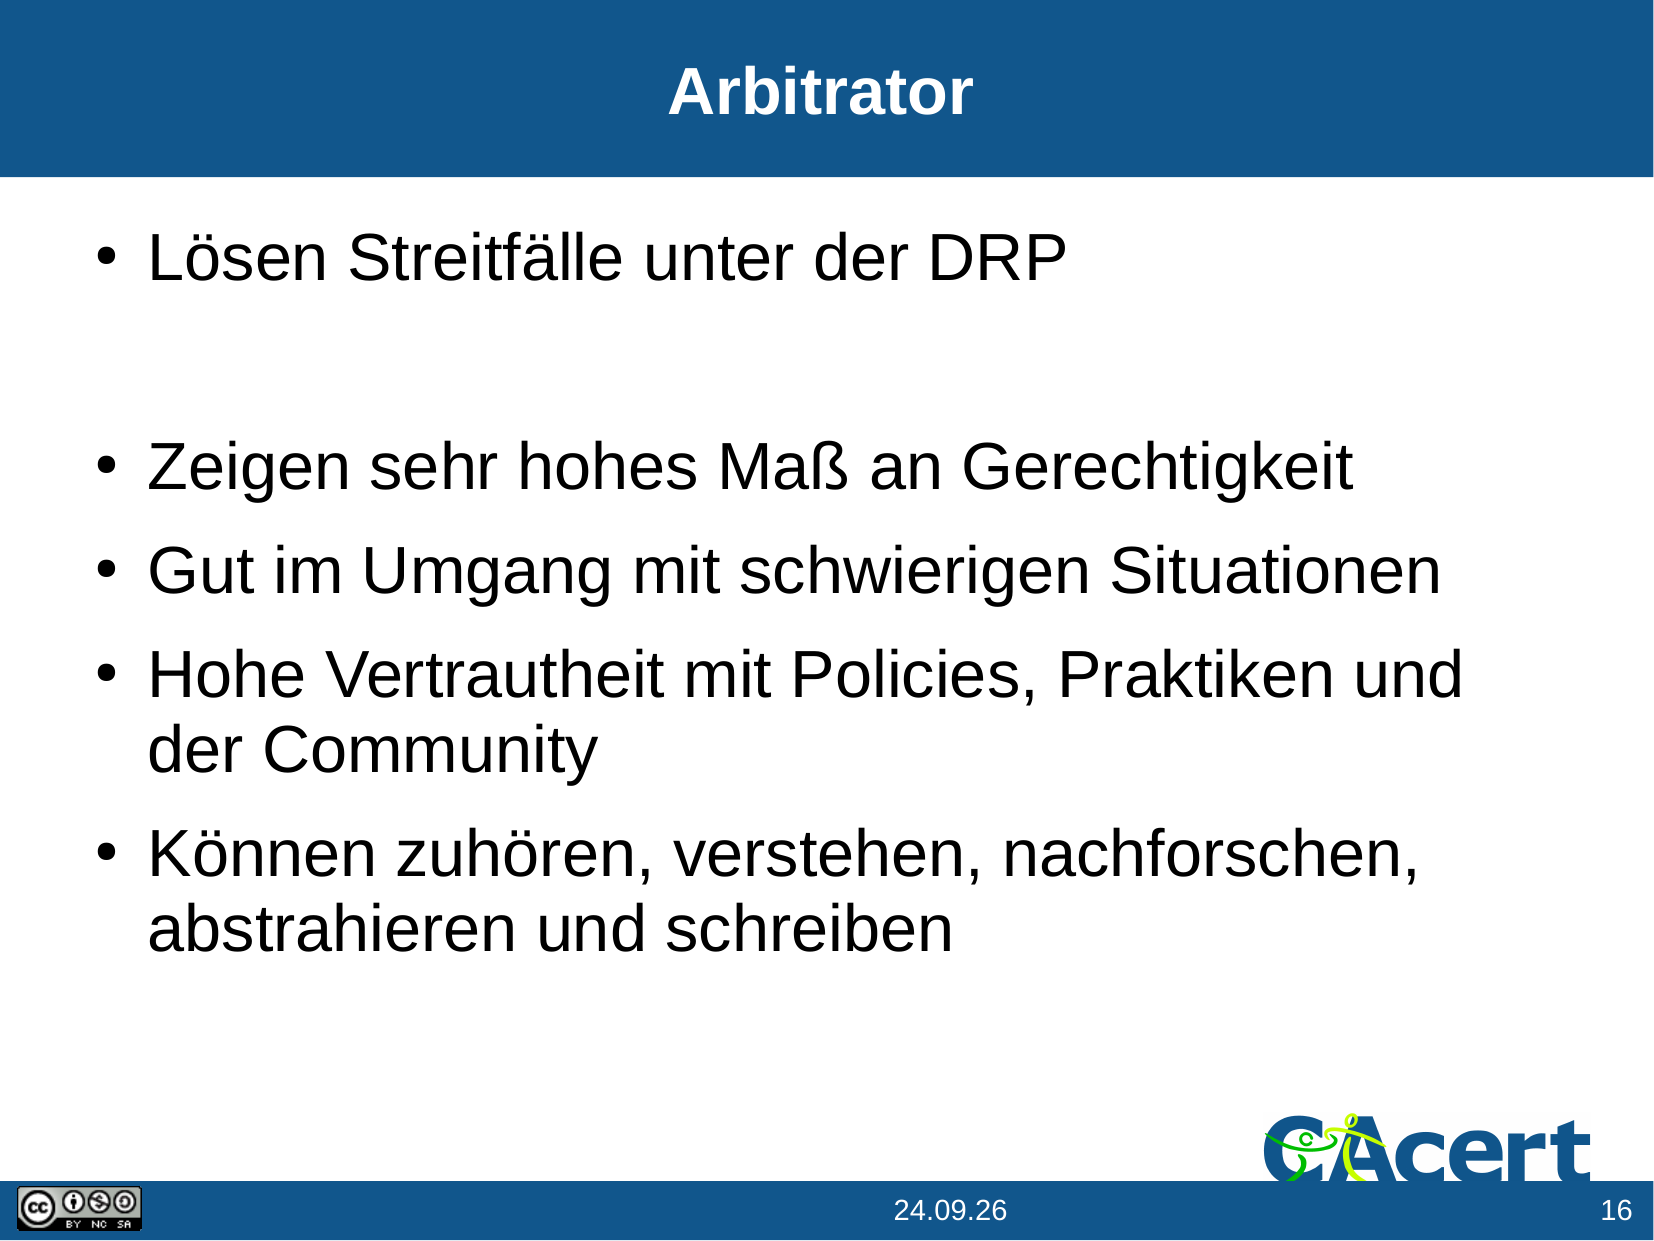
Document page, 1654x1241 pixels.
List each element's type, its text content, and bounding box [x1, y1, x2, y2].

picture [17, 1186, 142, 1231]
picture [1263, 1112, 1591, 1181]
title Arbitrator [76, 17, 1565, 166]
list Lösen Streitfälle unter der DRP Zeigen sehr hohes Maß an Gerechtigkeit Gut im Umgang mit schwierigen Situationen Hohe Vertrautheit mit Policies, Praktiken und der Community Können zuhören, verstehen, nachforschen, abstrahieren und schreiben [76, 220, 1565, 1093]
